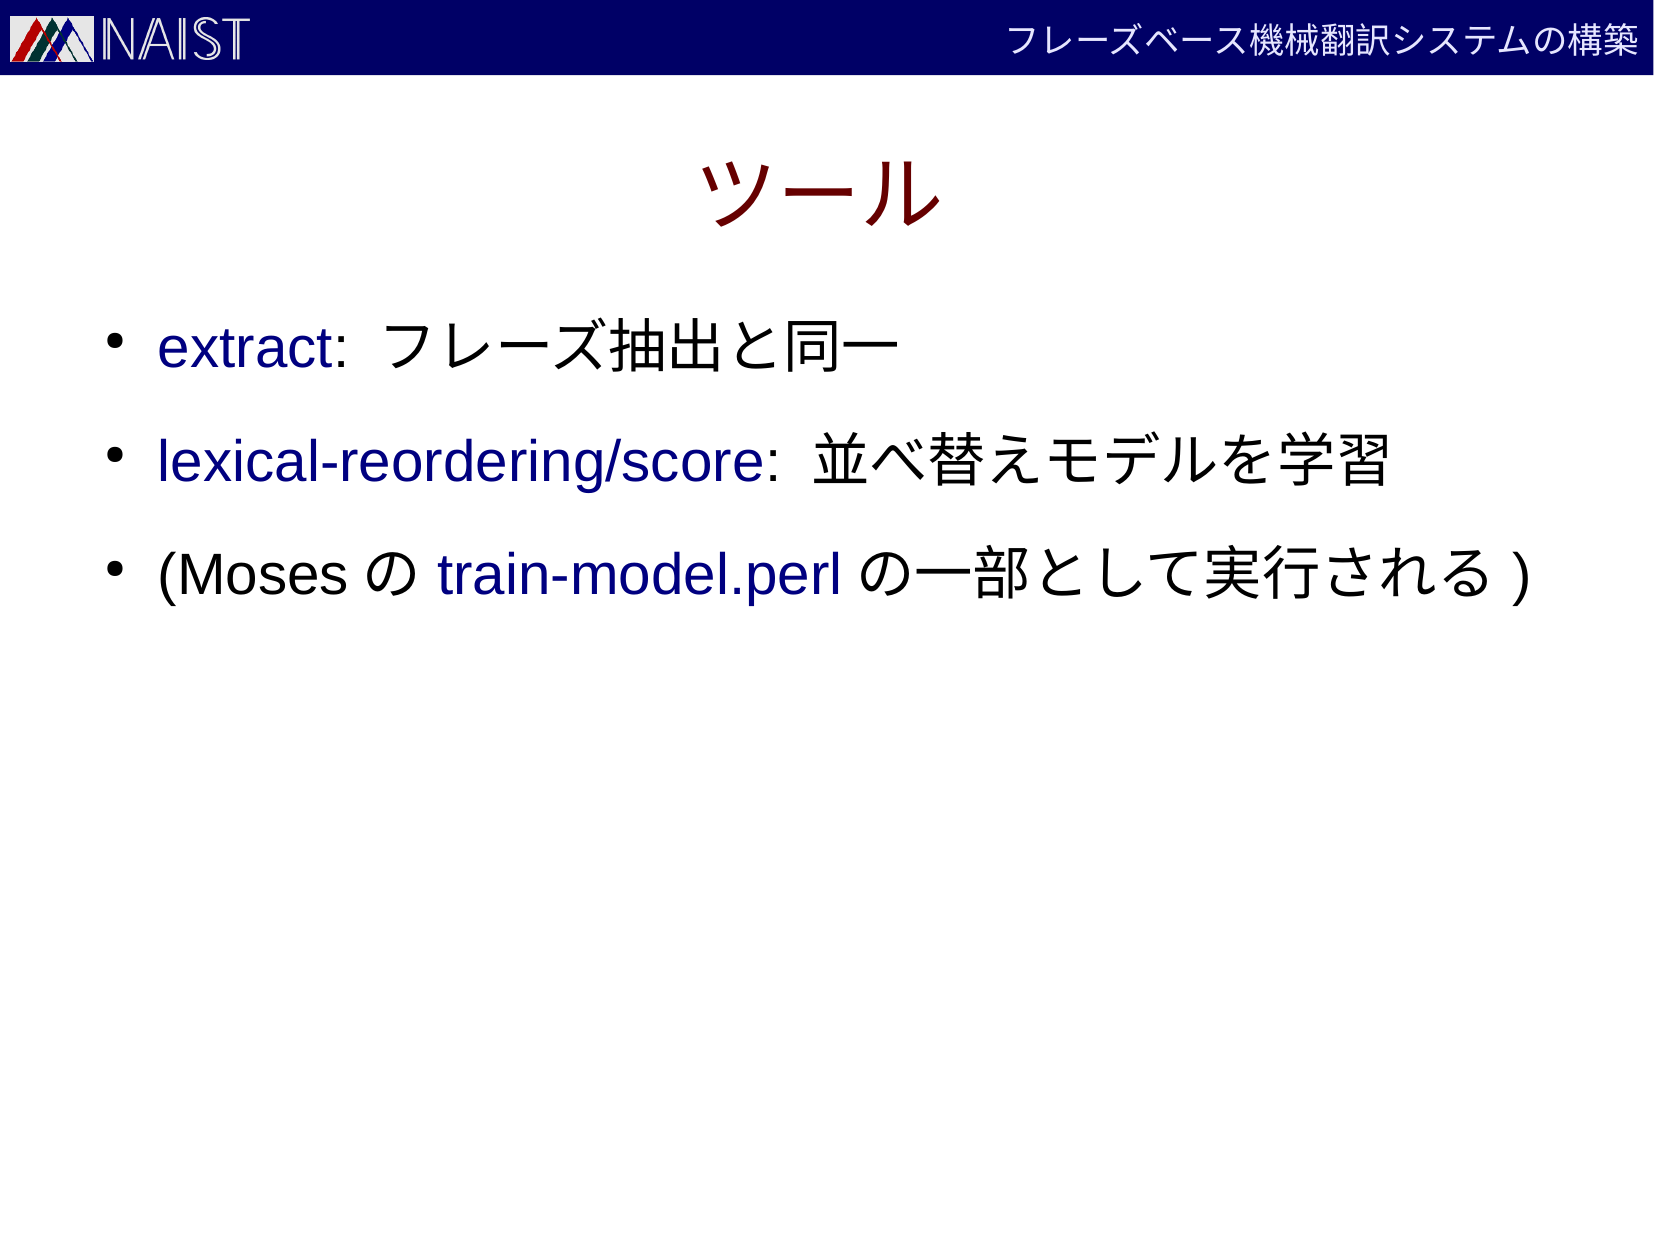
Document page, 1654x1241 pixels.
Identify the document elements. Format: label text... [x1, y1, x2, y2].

title ツール [75, 92, 1564, 285]
picture [102, 17, 251, 60]
picture [10, 16, 94, 62]
list extract: フレーズ抽出と同一 lexical-reordering/score: 並べ替えモデルを学習 (Mosesのtrain-model.perlの一部として実行される) [86, 300, 1576, 1119]
